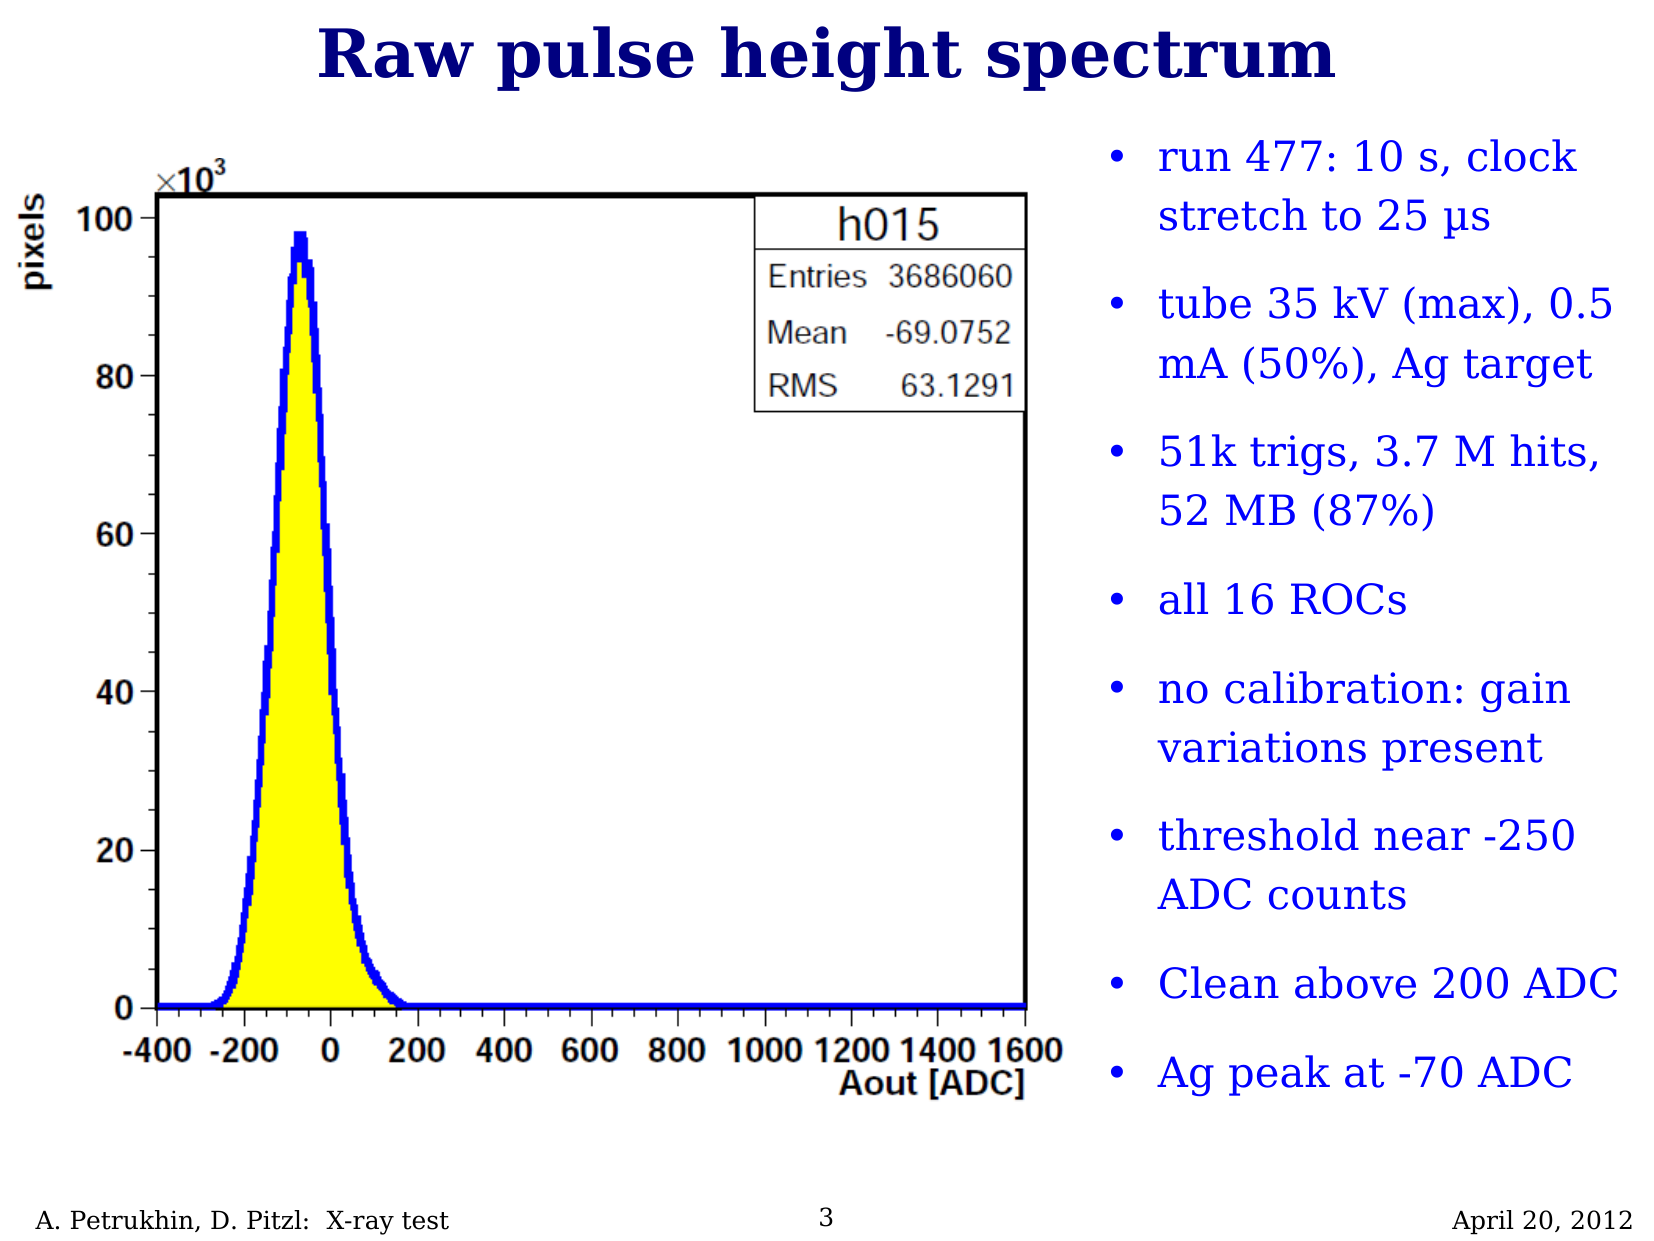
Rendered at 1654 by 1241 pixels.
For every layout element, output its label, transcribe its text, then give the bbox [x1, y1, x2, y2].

picture [11, 158, 1078, 1114]
list run 477: 10 s, clock stretch to 25 µs tube 35 kV (max), 0.5 mA (50%), Ag target 51k trigs, 3.7 M hits, 52 MB (87%) all 16 ROCs no calibration: gain variations present threshold near -250 ADC counts Clean above 200 ADC Ag peak at -70 ADC [1104, 121, 1625, 1087]
title Raw pulse height spectrum [121, 8, 1534, 100]
